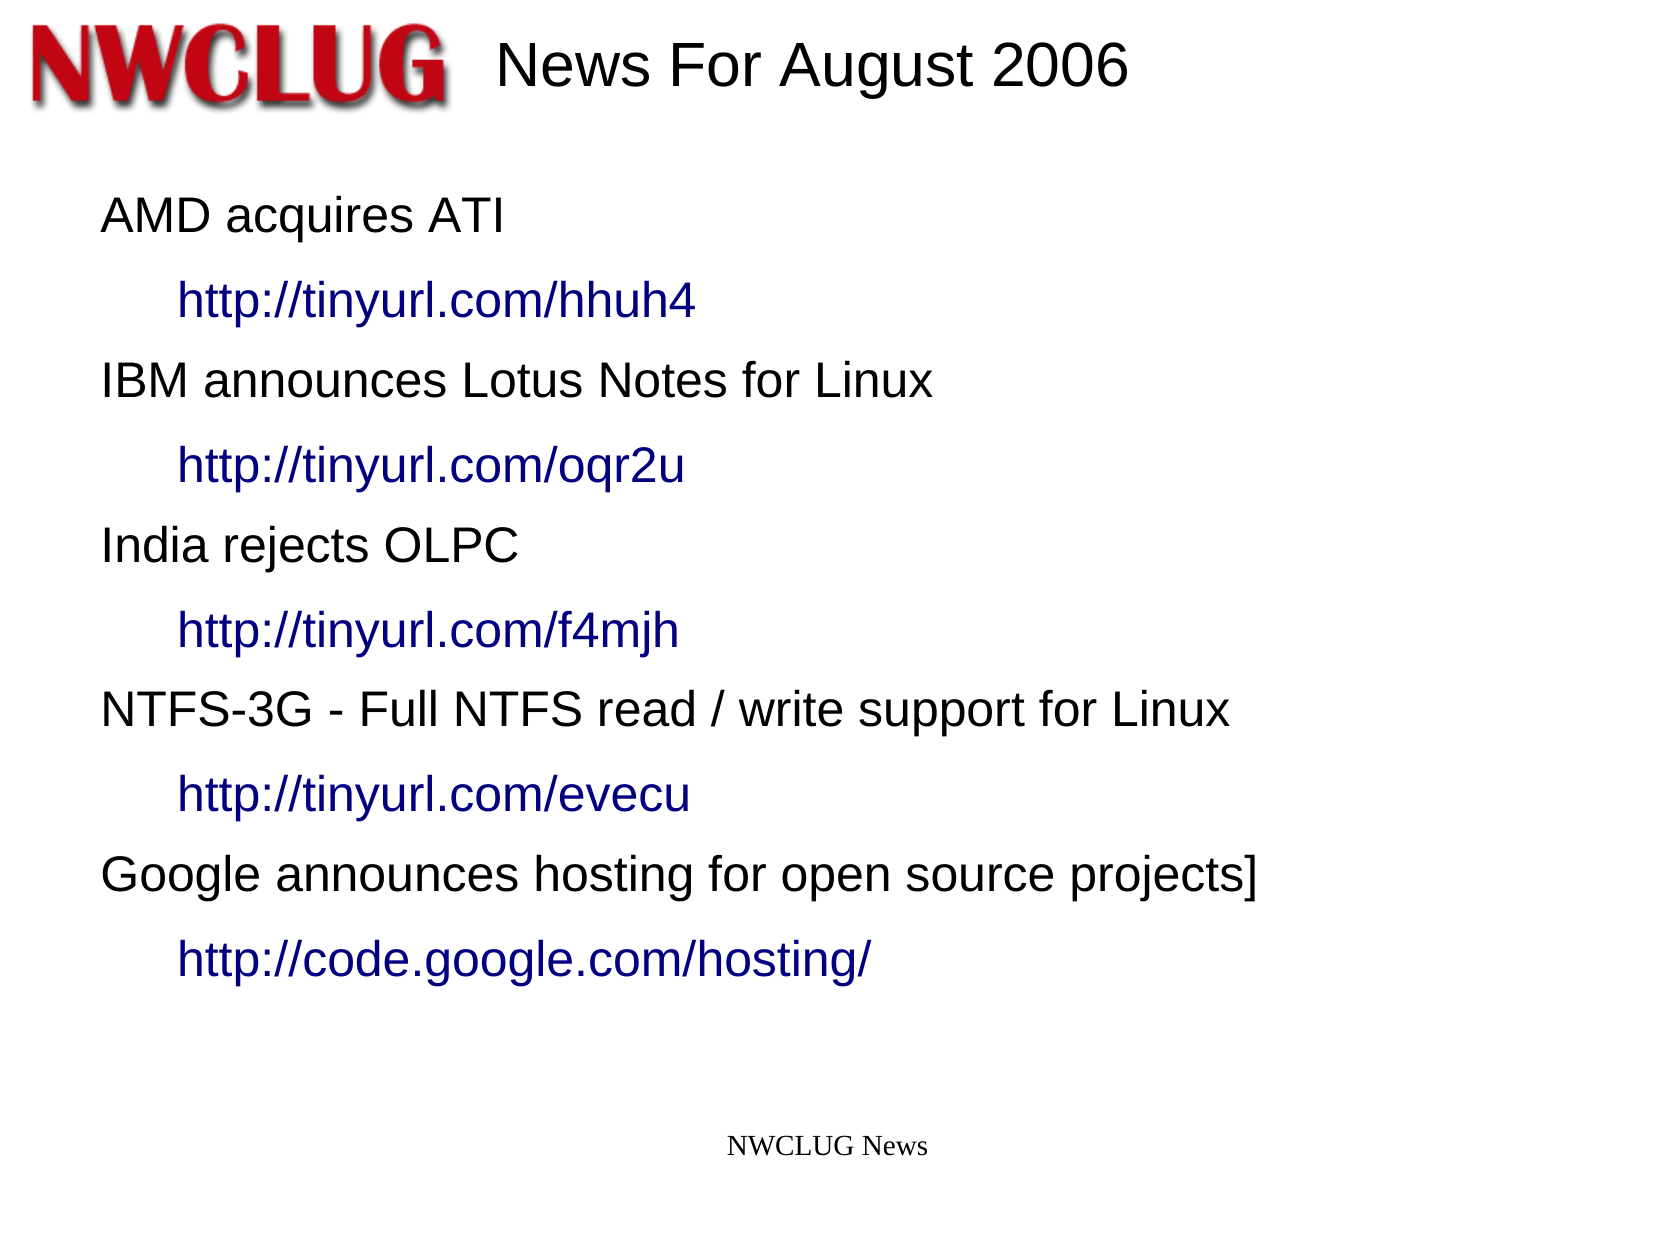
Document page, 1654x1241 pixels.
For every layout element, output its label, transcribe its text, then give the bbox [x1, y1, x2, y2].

picture [5, 5, 480, 156]
list AMD acquires ATI http://tinyurl.com/hhuh4 IBM announces Lotus Notes for Linux http://tinyurl.com/oqr2u India rejects OLPC http://tinyurl.com/f4mjh NTFS-3G - Full NTFS read / write support for Linux http://tinyurl.com/evecu Google announces hosting for open source projects] http://code.google.com/hosting/ [82, 187, 1571, 1109]
title News For August 2006 [495, 17, 1613, 113]
